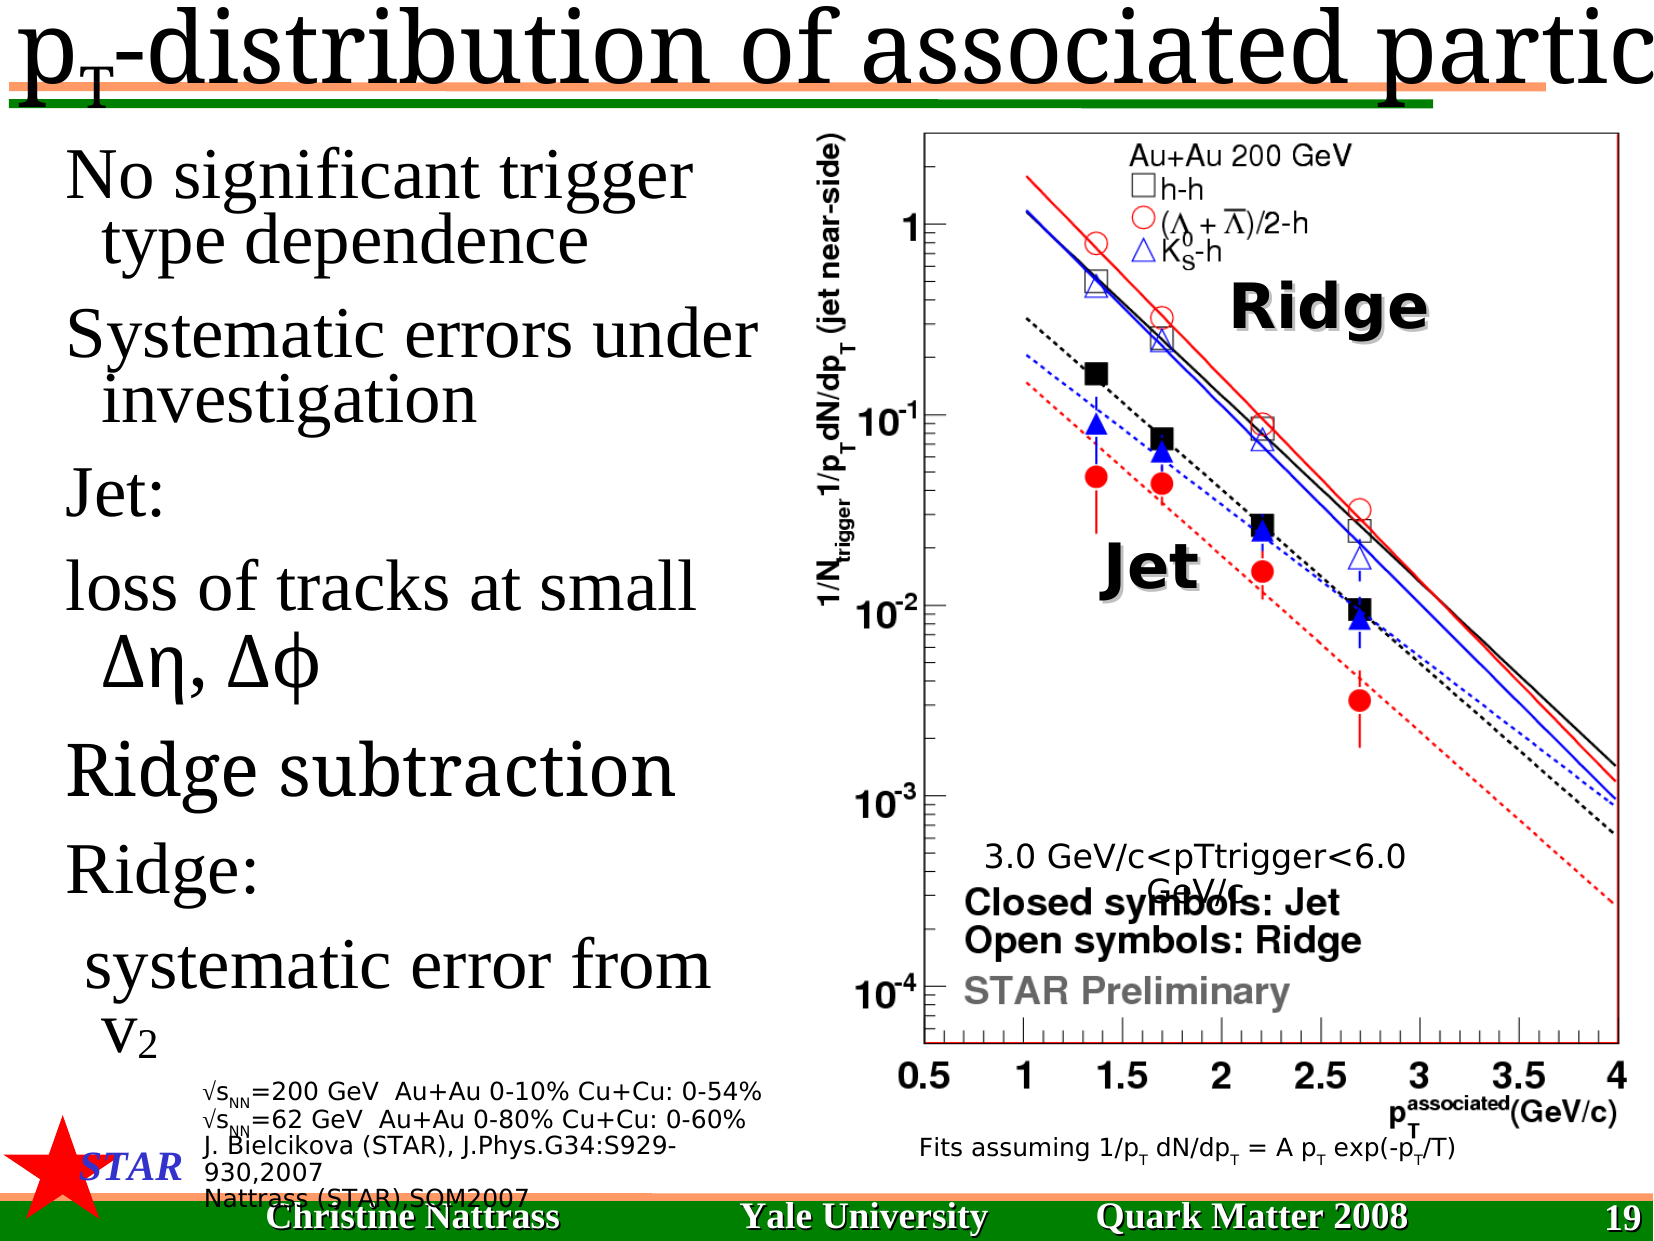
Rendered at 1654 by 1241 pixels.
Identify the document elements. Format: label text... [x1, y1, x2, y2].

text_box pT-distribution of associated particles [3, 0, 1654, 132]
text_box 3.0 GeV/c<pTtrigger<6.0 GeV/c [926, 832, 1465, 919]
text_box Fits assuming 1/pT dN/dpT = A pT exp(-pT/T)‏ [904, 1126, 1542, 1241]
text_box Jet [1089, 529, 1352, 617]
text_box No significant trigger type dependence Systematic errors under investigation Jet: loss of tracks at small Δη, Δϕ Ridge subtraction Ridge: systematic error from v2 [31, 147, 782, 464]
picture [810, 124, 1627, 1146]
text_box J. Bielcikova (STAR), J.Phys.G34:S929-930,2007 Nattrass (STAR),SQM2007 [189, 1158, 801, 1208]
text_box Ridge [1213, 269, 1476, 357]
text_box √sNN=200 GeV Au+Au 0-10% Cu+Cu: 0-54% √sNN=62 GeV Au+Au 0-80% Cu+Cu: 0-60% [187, 1070, 904, 1158]
